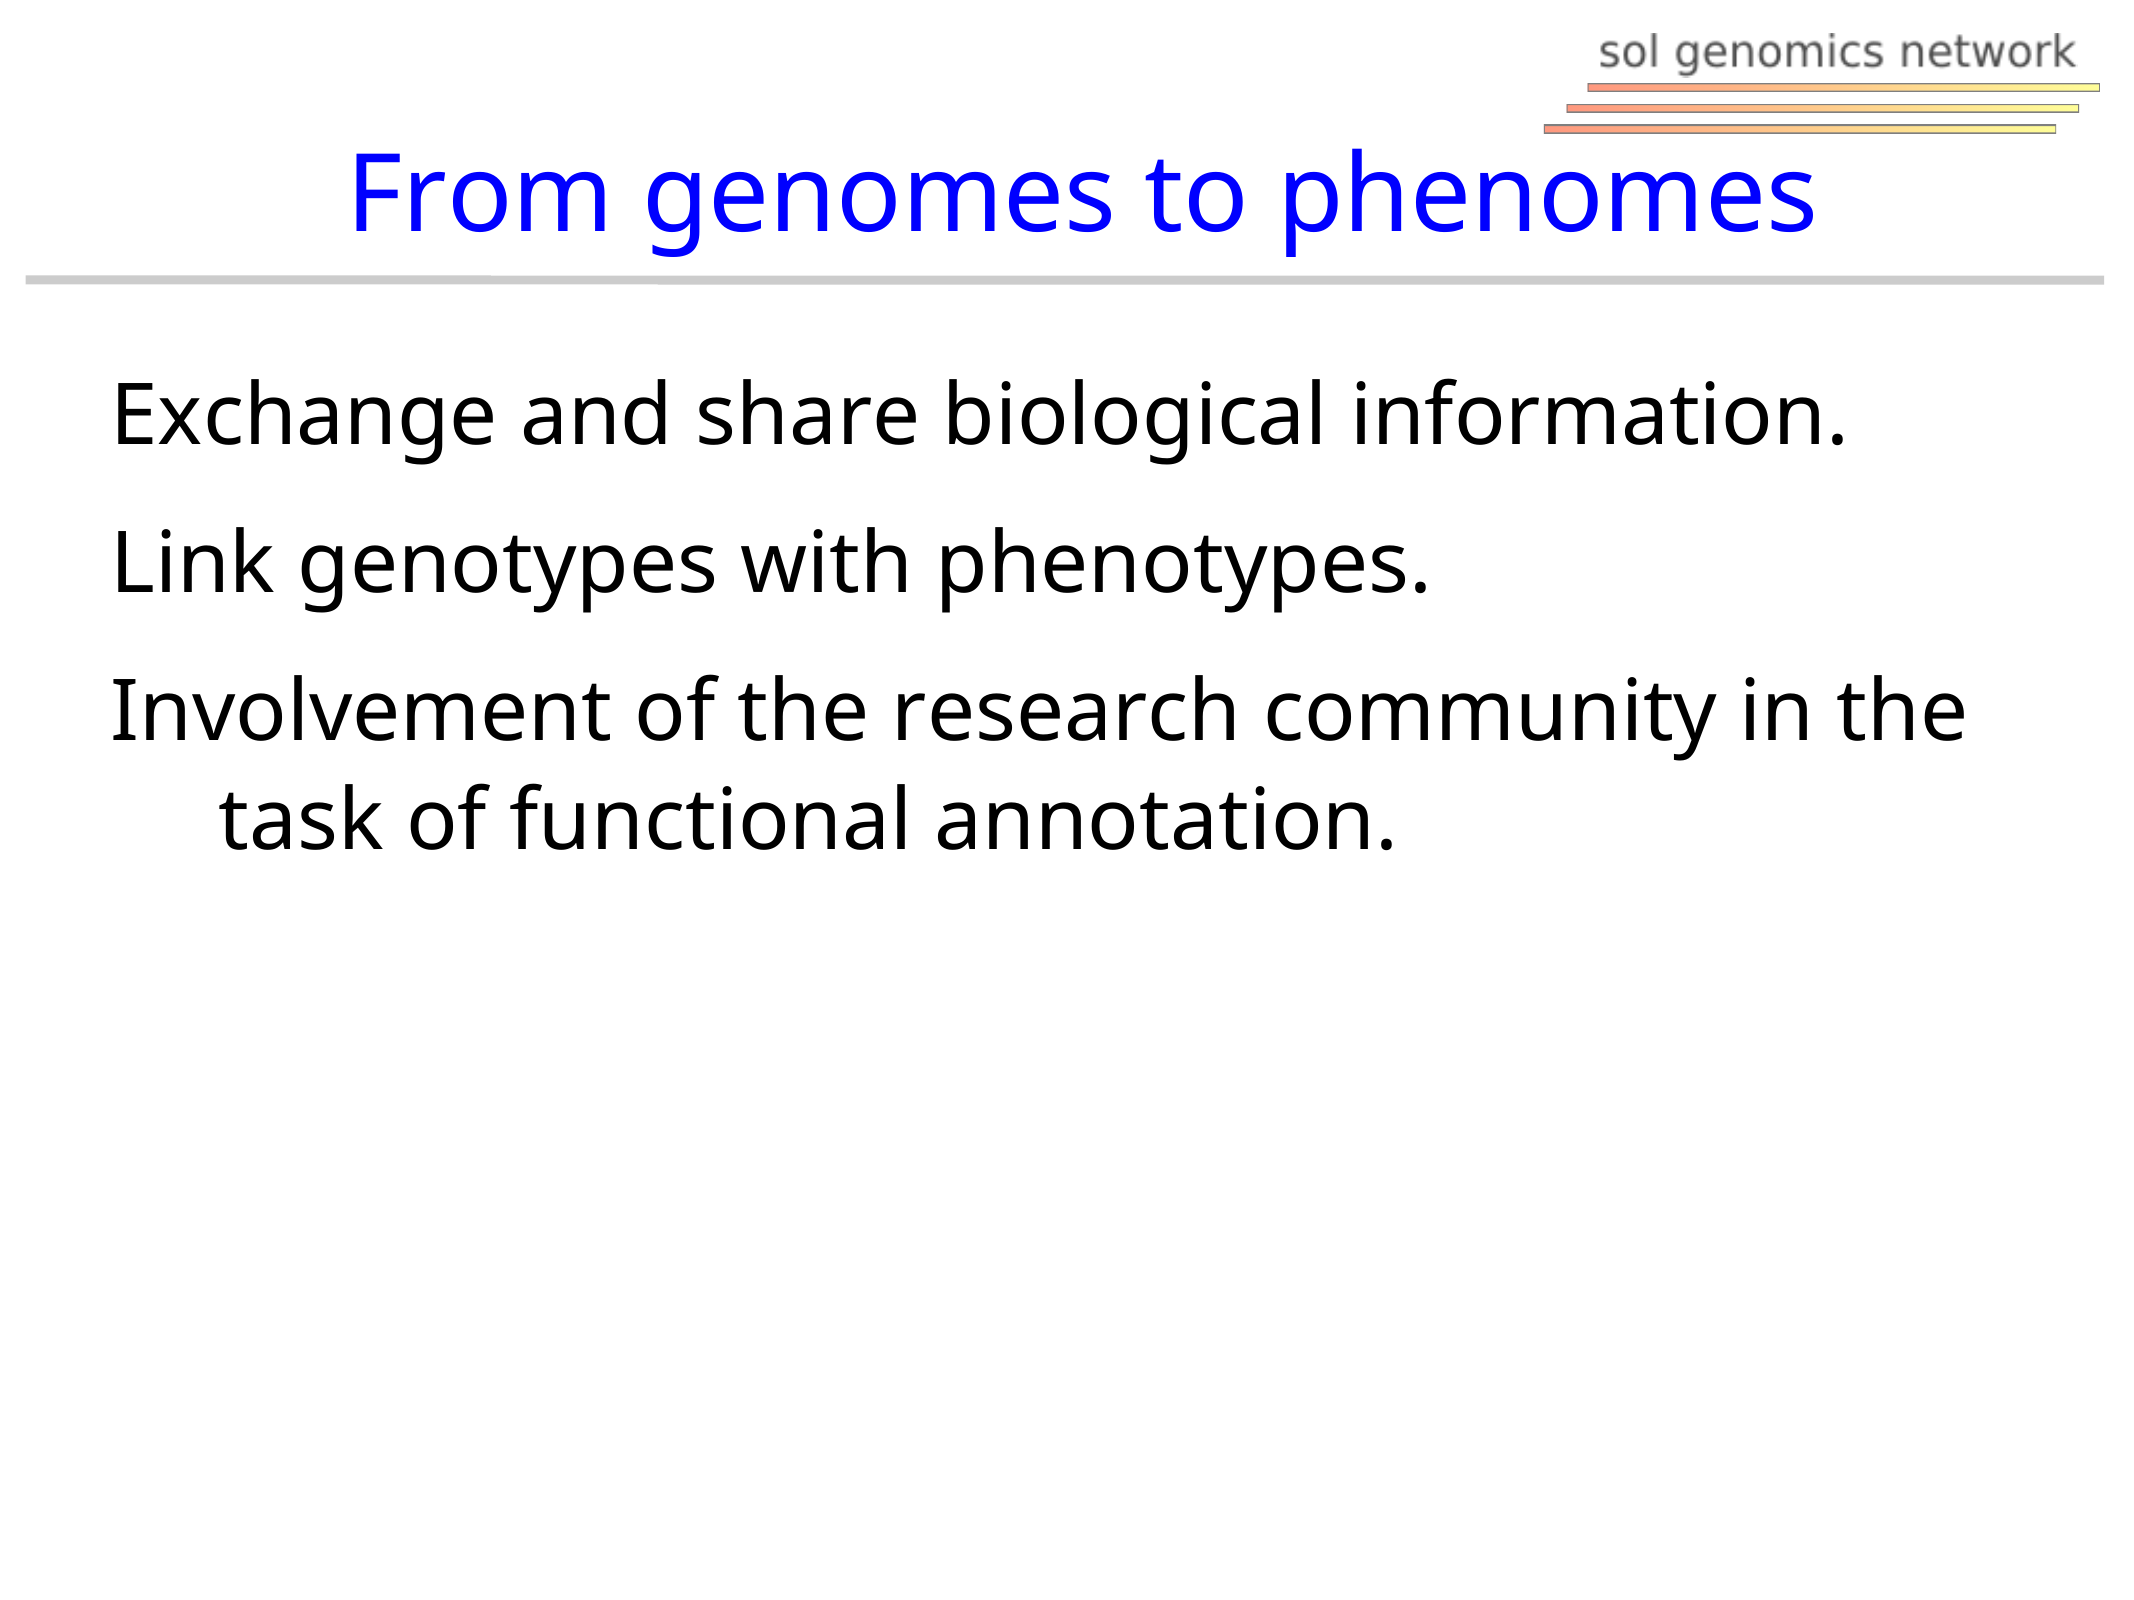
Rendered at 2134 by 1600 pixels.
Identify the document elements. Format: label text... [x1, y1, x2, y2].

text_box Exchange and share biological information. Link genotypes with phenotypes. Involvement of the research community in the task of functional annotation. [110, 356, 2102, 995]
picture [1597, 33, 2078, 78]
text_box [1587, 83, 2101, 92]
text_box [1983, 124, 2057, 134]
text_box [1566, 104, 2080, 113]
text_box From genomes to phenomes [183, 117, 1983, 262]
